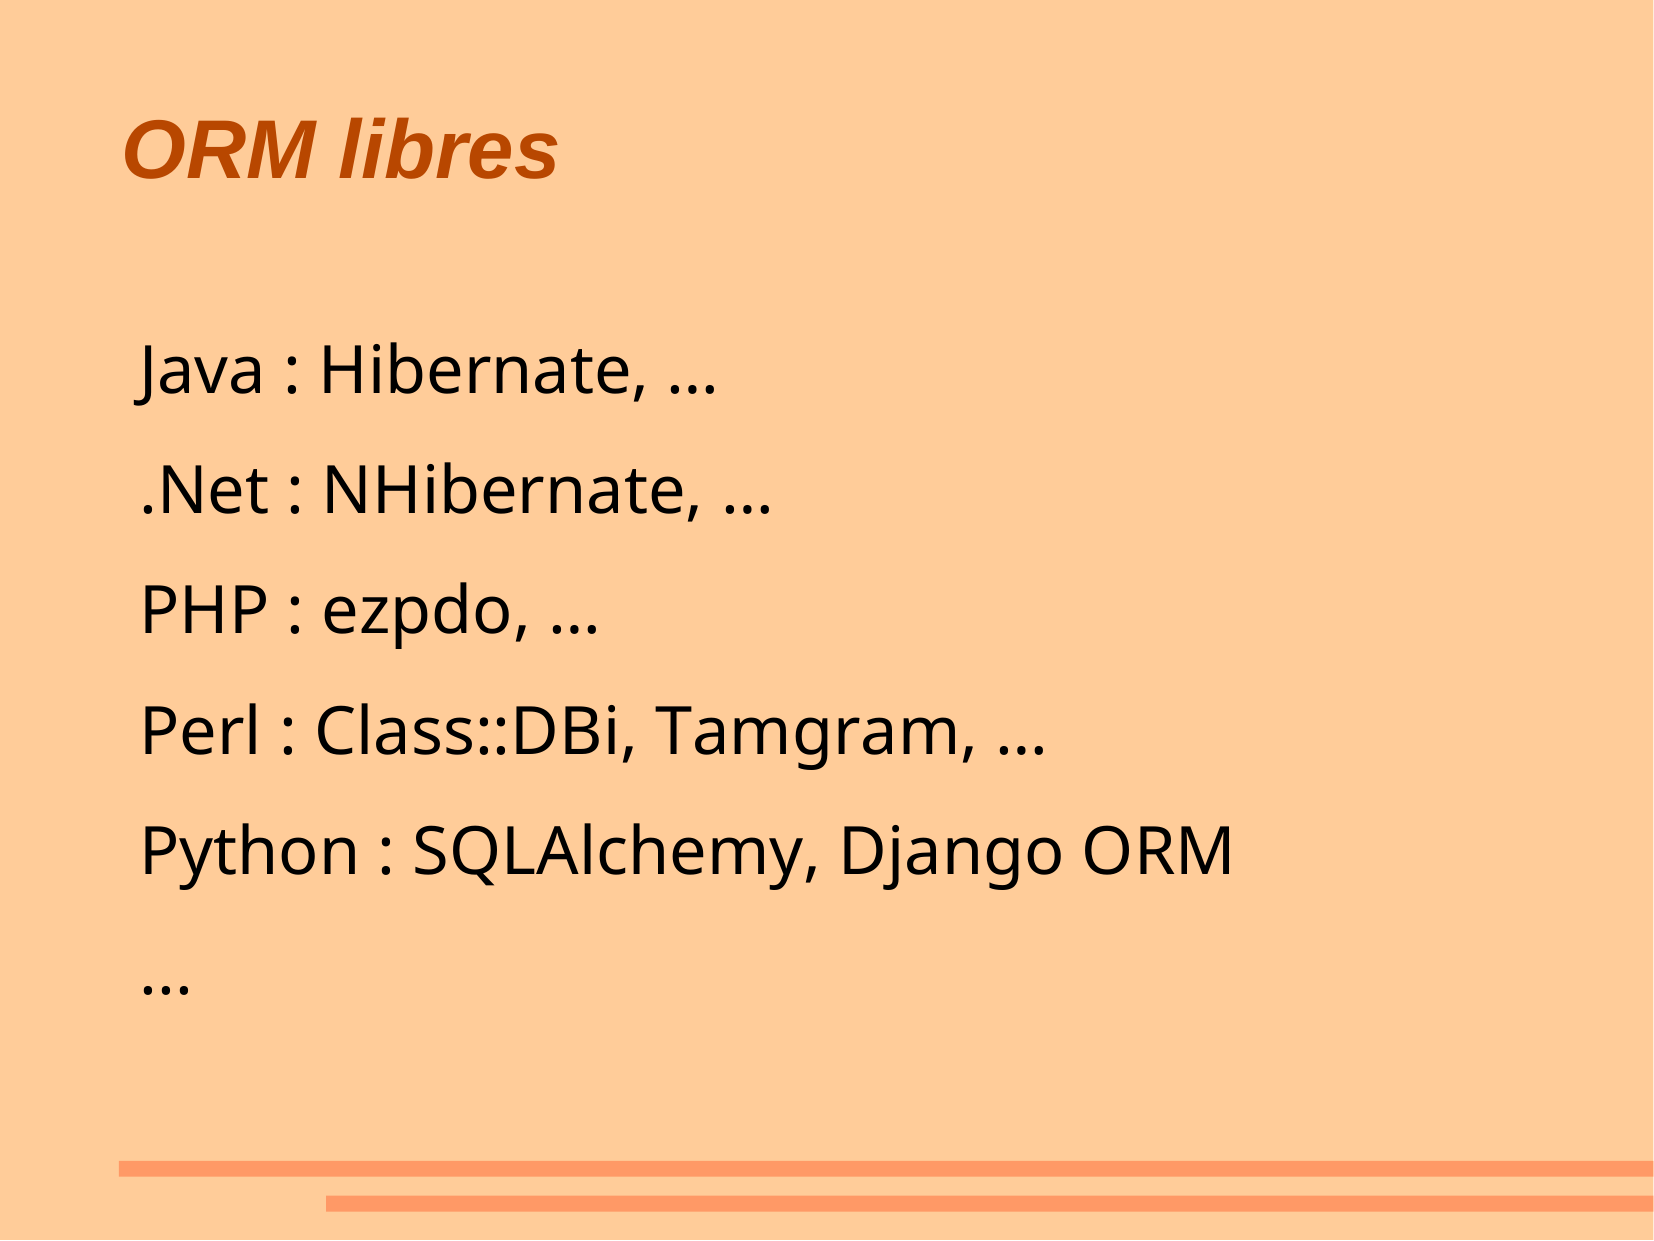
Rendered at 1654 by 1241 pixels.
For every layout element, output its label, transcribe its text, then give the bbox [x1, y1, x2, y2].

title ORM libres [121, 46, 1534, 254]
list Java : Hibernate, … .Net : NHibernate, … PHP : ezpdo, … Perl : Class::DBi, Tamgram, … Python : SQLAlchemy, Django ORM ... [121, 322, 1561, 1132]
